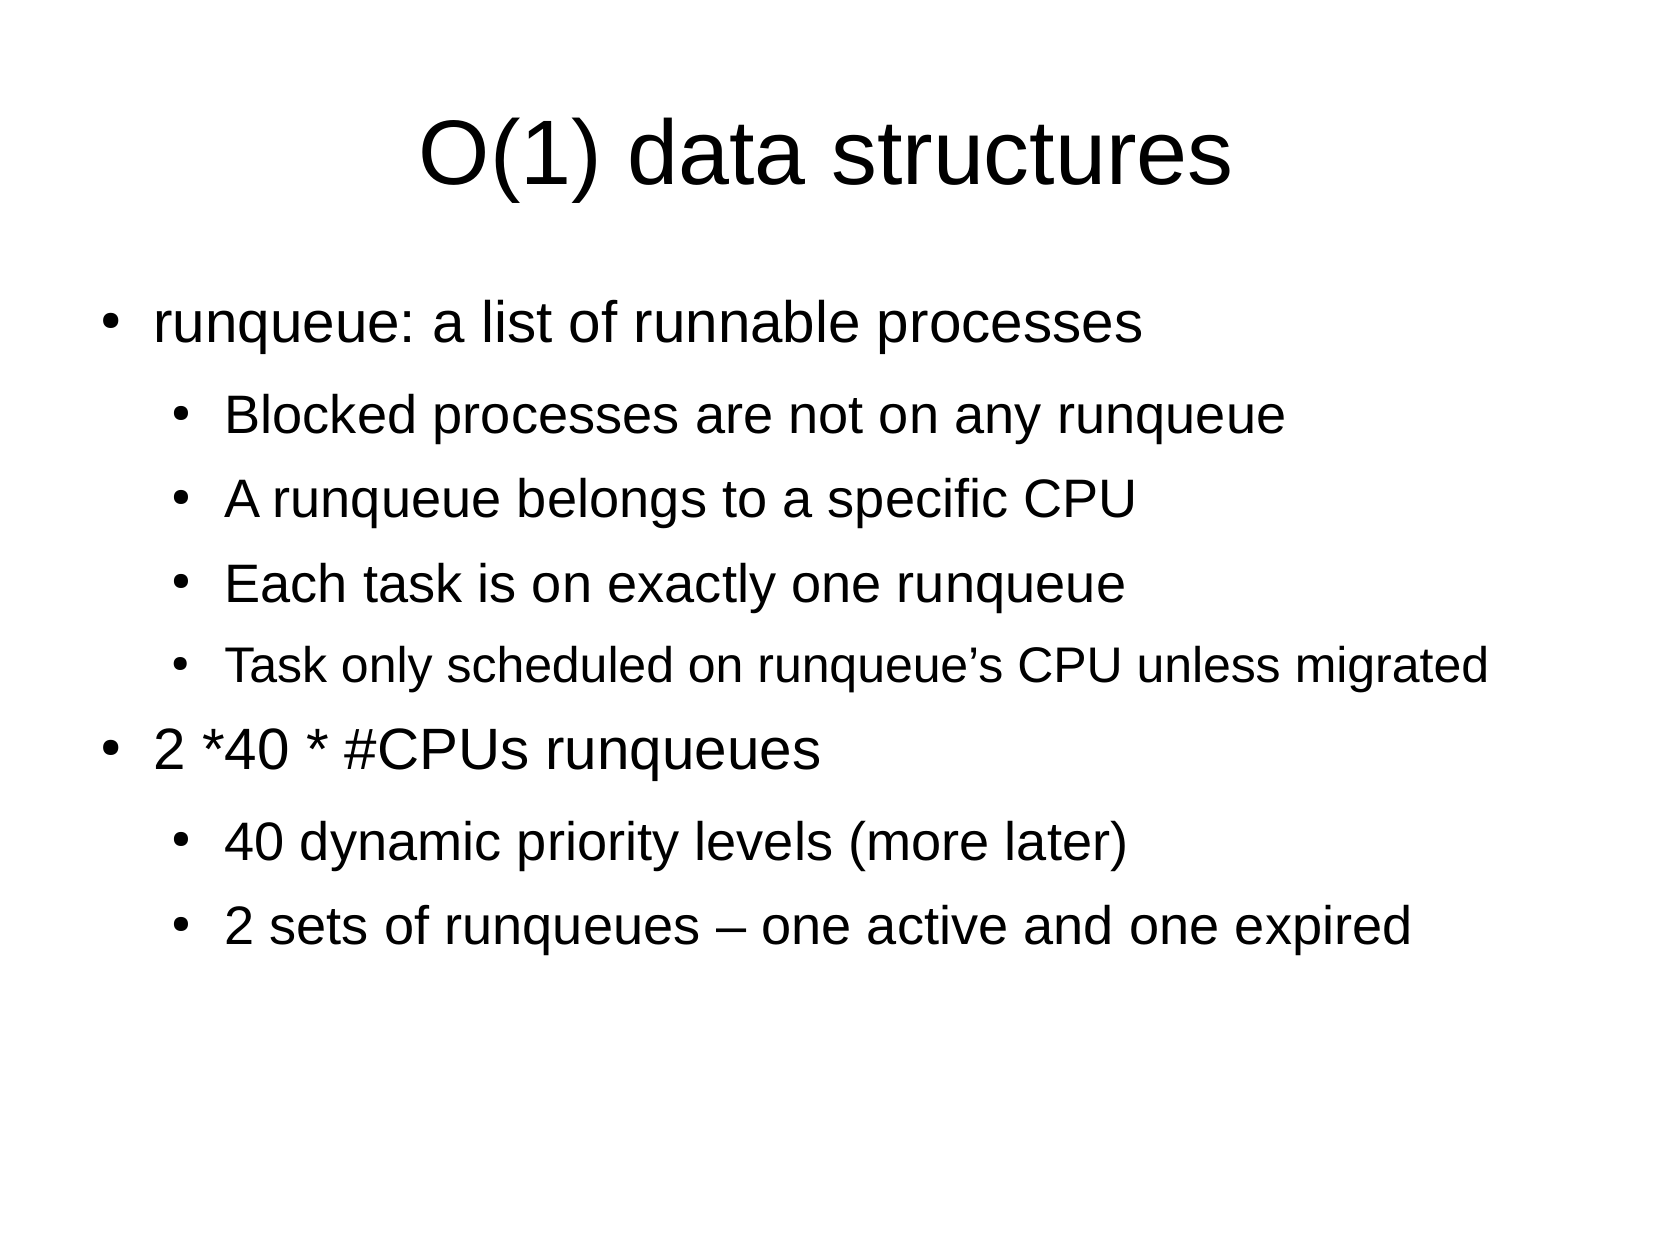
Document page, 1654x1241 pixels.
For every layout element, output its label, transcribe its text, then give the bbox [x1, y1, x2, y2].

title O(1) data structures [82, 49, 1571, 257]
list runqueue: a list of runnable processes Blocked processes are not on any runqueue A runqueue belongs to a specific CPU Each task is on exactly one runqueue Task only scheduled on runqueue’s CPU unless migrated 2 *40 * #CPUs runqueues 40 dynamic priority levels (more later) 2 sets of runqueues – one active and one expired [82, 290, 1571, 1010]
